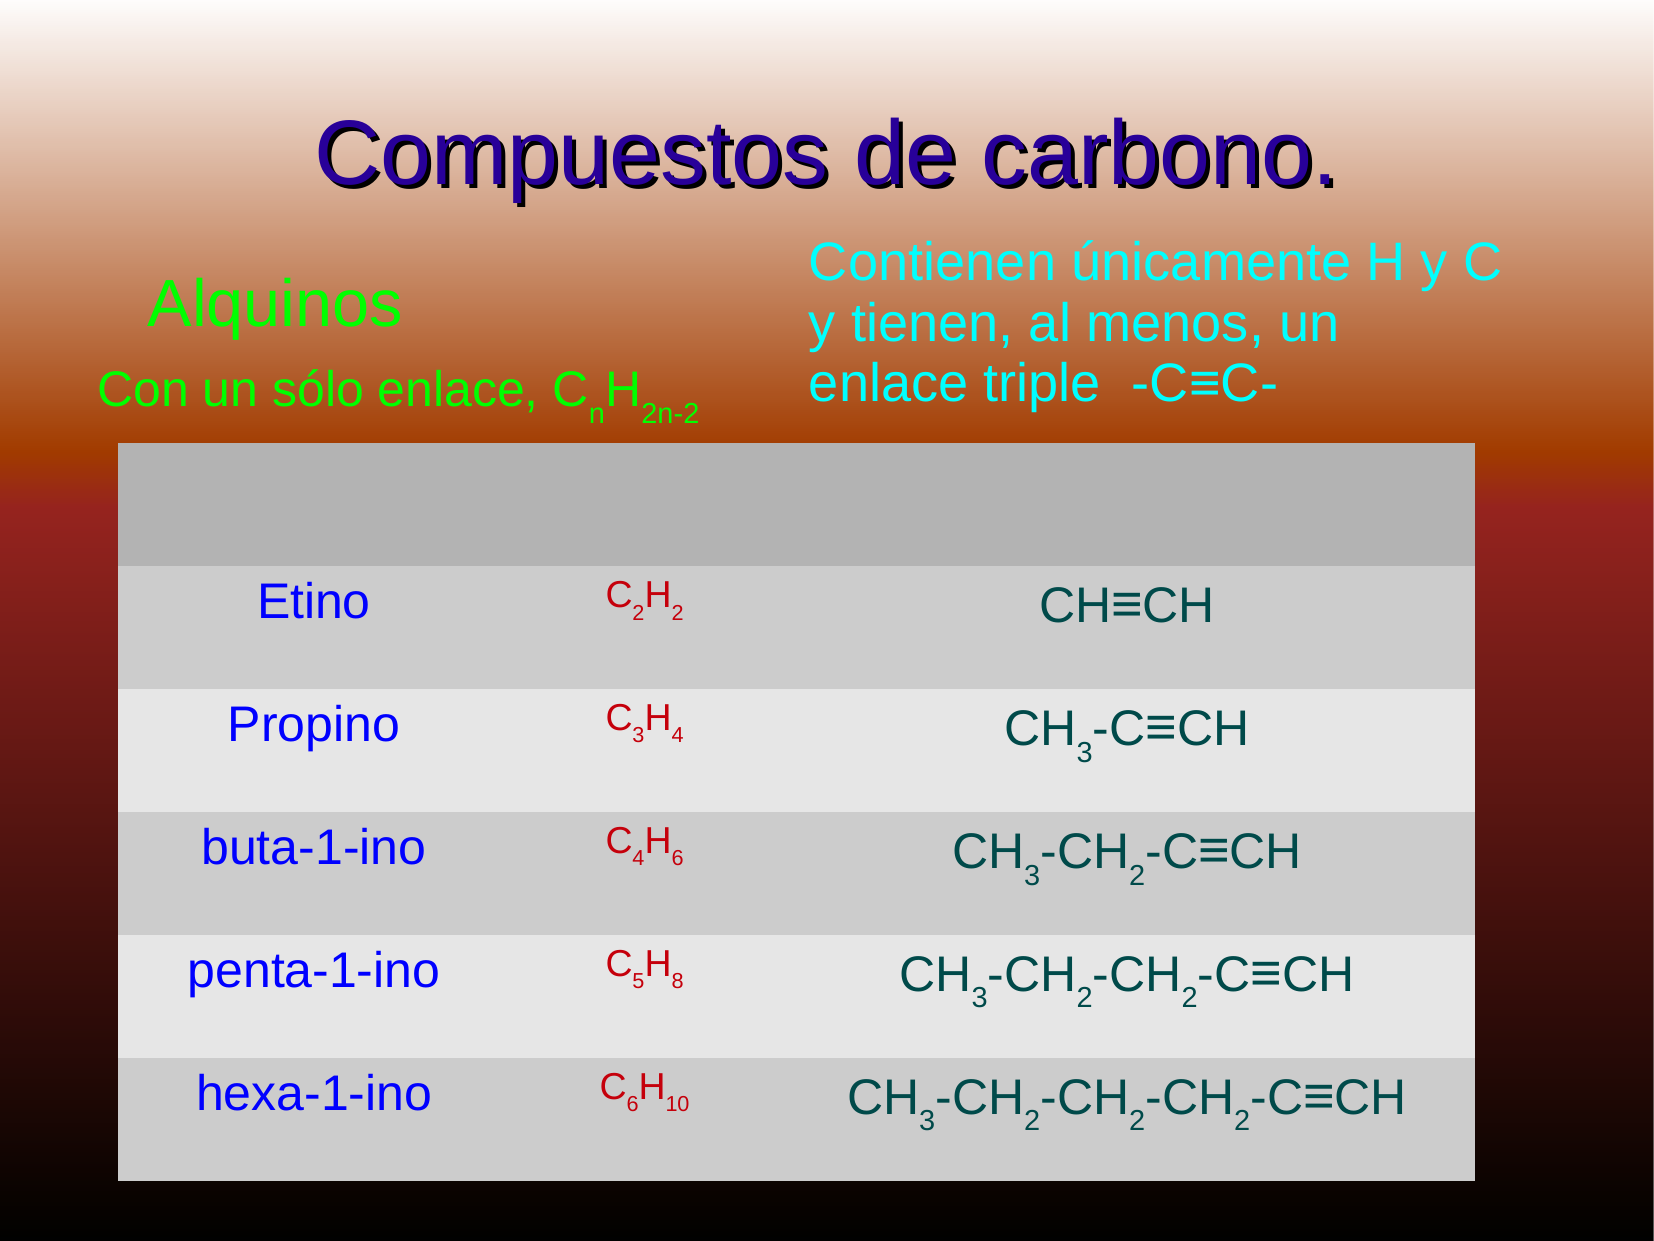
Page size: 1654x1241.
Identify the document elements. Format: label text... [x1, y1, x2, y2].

text_box Contienen únicamente H y C y tienen, al menos, un enlace triple -C≡C- [738, 257, 1506, 415]
table_cell C2H2 [510, 566, 779, 689]
table_cell CH3-CH2-CH2-CH2-C≡CH [779, 1058, 1475, 1181]
table_cell C3H4 [510, 689, 779, 812]
table_cell penta-1-ino [118, 935, 510, 1058]
title Compuestos de carbono. [82, 49, 1571, 257]
table_header [510, 443, 779, 566]
table_cell CH3-C≡CH [779, 689, 1475, 812]
picture [0, 0, 1654, 1241]
list Alquinos [76, 265, 738, 354]
table_header [779, 443, 1475, 566]
table_cell CH3-CH2-CH2-C≡CH [779, 935, 1475, 1058]
table_cell C5H8 [510, 935, 779, 1058]
table_cell C4H6 [510, 812, 779, 935]
table_cell CH≡CH [779, 566, 1475, 689]
table_cell hexa-1-ino [118, 1058, 510, 1181]
text_box Con un sólo enlace, CnH2n-2 [29, 354, 768, 438]
table_cell Etino [118, 566, 510, 689]
table_cell C6H10 [510, 1058, 779, 1181]
table_cell buta-1-ino [118, 812, 510, 935]
table_header [118, 443, 510, 566]
table_cell Propino [118, 689, 510, 812]
table_cell CH3-CH2-C≡CH [779, 812, 1475, 935]
